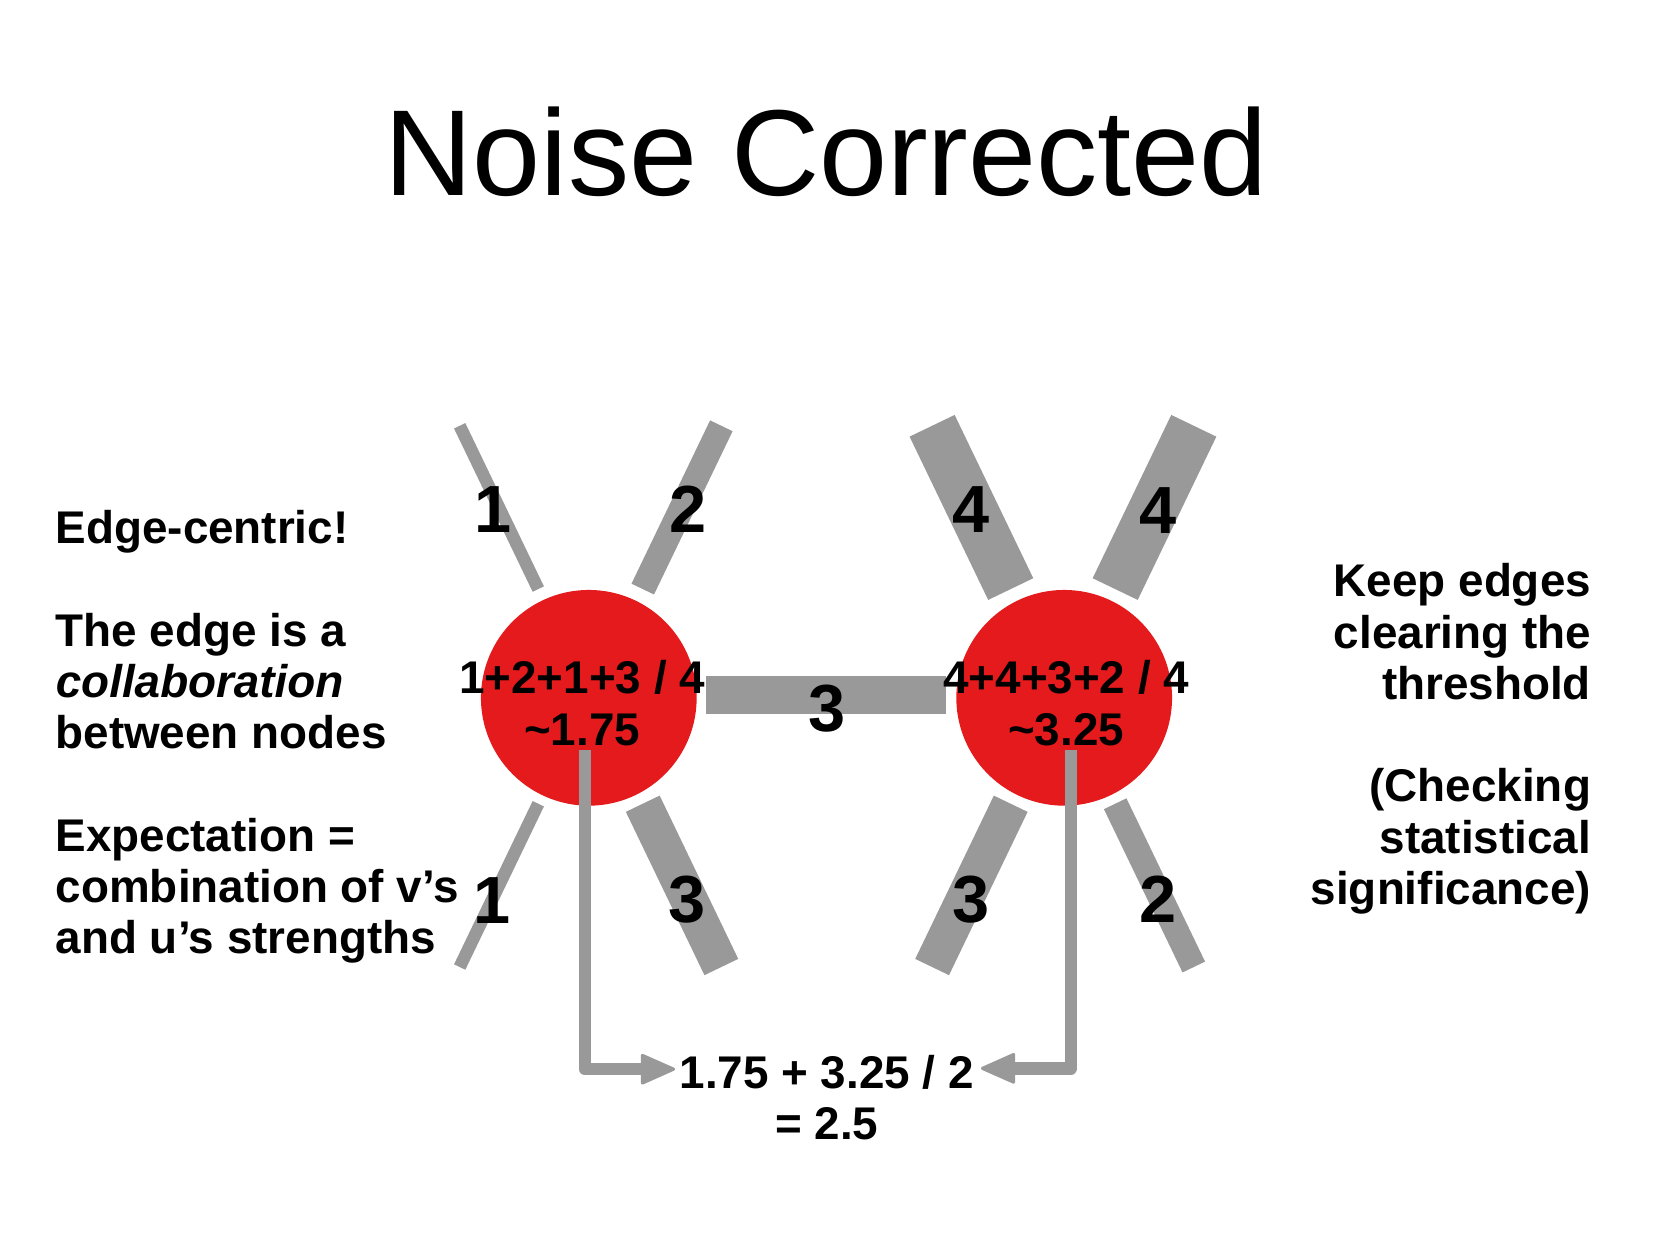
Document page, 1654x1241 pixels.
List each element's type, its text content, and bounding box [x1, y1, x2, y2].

title Noise Corrected [82, 49, 1571, 257]
text_box 1 [459, 465, 527, 543]
text_box [526, 589, 683, 645]
text_box 1 [458, 855, 526, 933]
text_box [967, 746, 1161, 806]
text_box 4+4+3+2 / 4 ~3.25 [928, 645, 1205, 746]
text_box 4 [938, 465, 1005, 543]
text_box 3 [653, 855, 721, 933]
text_box 1.75 + 3.25 / 2 = 2.5 [664, 1039, 989, 1141]
text_box [526, 746, 686, 806]
text_box 2 [1125, 855, 1192, 933]
text_box 3 [793, 663, 861, 741]
text_box Keep edges clearing the threshold (Checking statistical significance) [1296, 548, 1610, 864]
text_box 4 [1125, 465, 1192, 543]
text_box [970, 589, 1159, 645]
text_box Edge-centric! The edge is a collaboration between nodes Expectation = combination of v’s and u’s strengths [41, 494, 526, 897]
text_box 2 [654, 465, 722, 543]
text_box 3 [937, 855, 1005, 933]
text_box 1+2+1+3 / 4 ~1.75 [444, 645, 721, 746]
